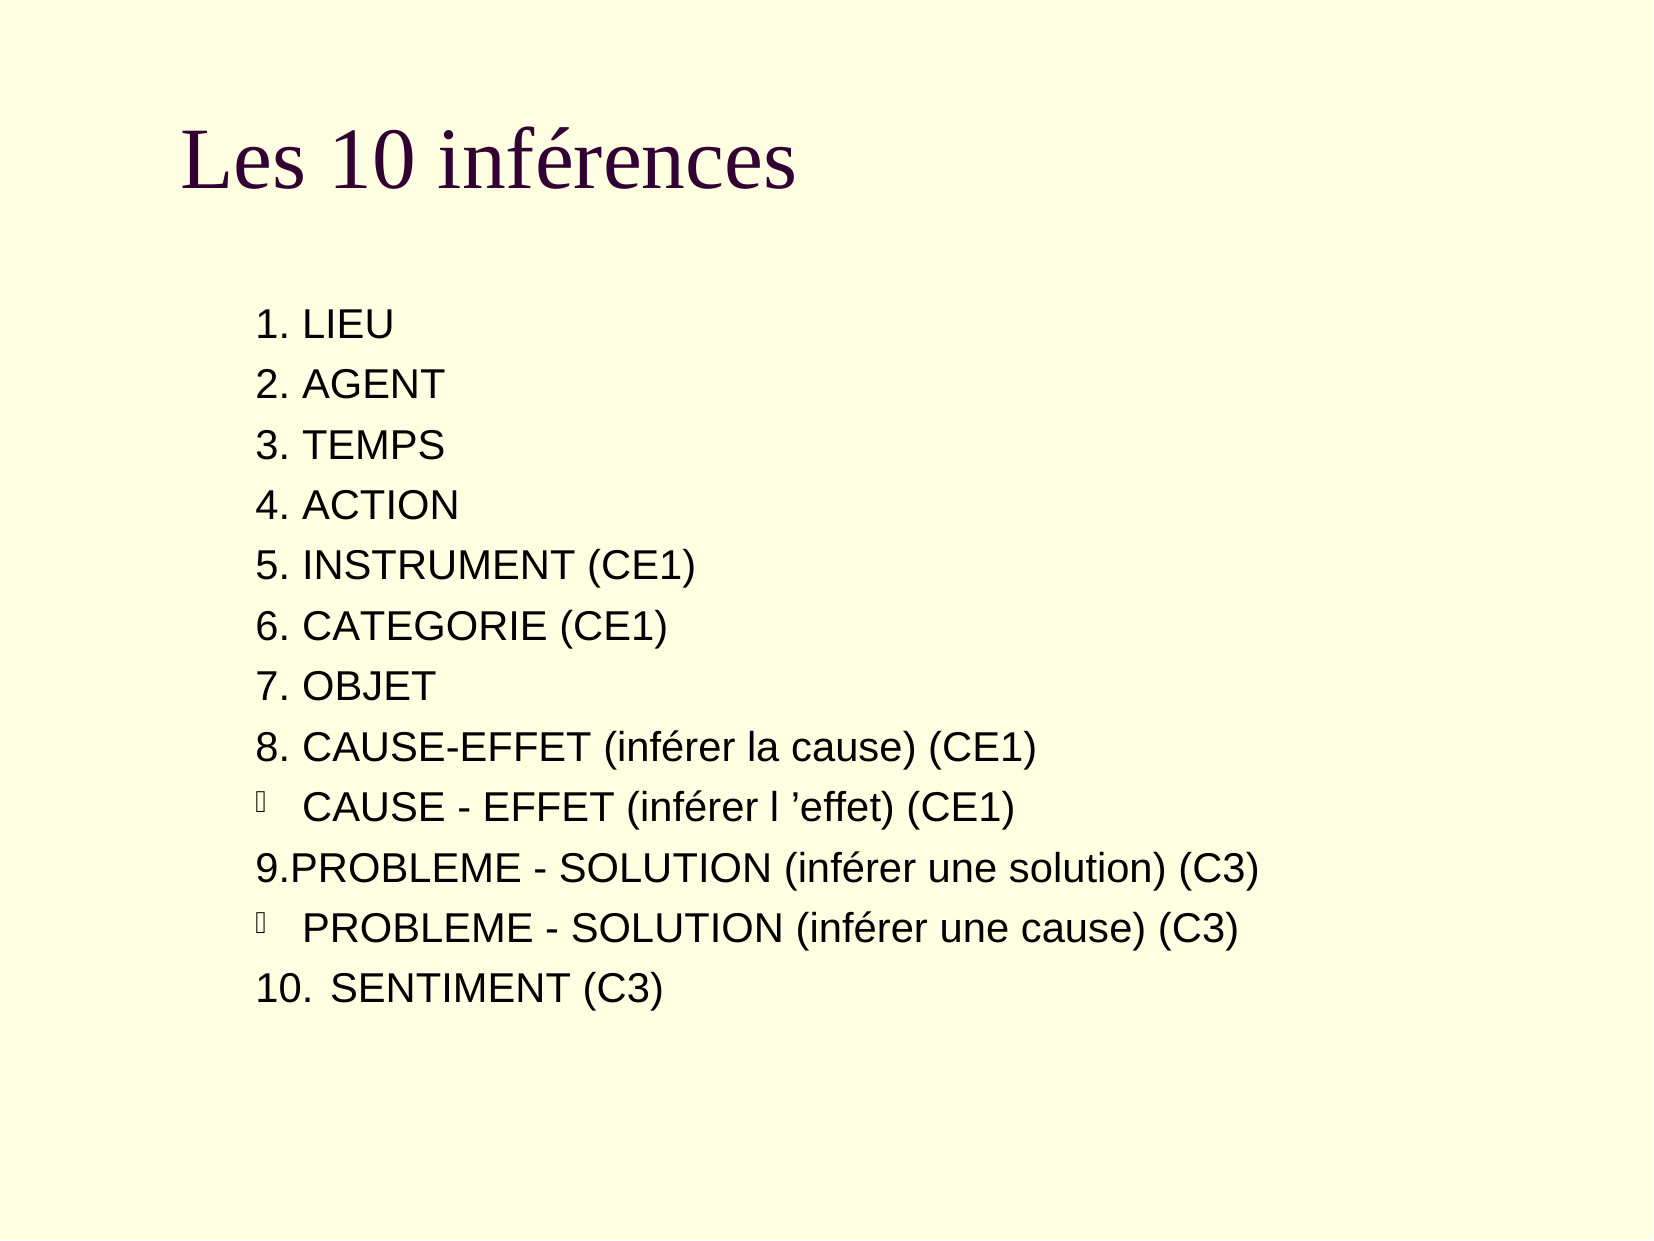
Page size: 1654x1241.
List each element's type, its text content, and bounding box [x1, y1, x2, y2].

title Les 10 inférences [165, 50, 1571, 257]
list 1. LIEU 2. AGENT 3. TEMPS 4. ACTION 5. INSTRUMENT (CE1) 6. CATEGORIE (CE1) 7. OBJET 8. CAUSE-EFFET (inférer la cause) (CE1) CAUSE - EFFET (inférer l ’effet) (CE1) 9.PROBLEME - SOLUTION (inférer une solution) (C3) PROBLEME - SOLUTION (inférer une cause) (C3) 10. SENTIMENT (C3) [165, 289, 1571, 1109]
